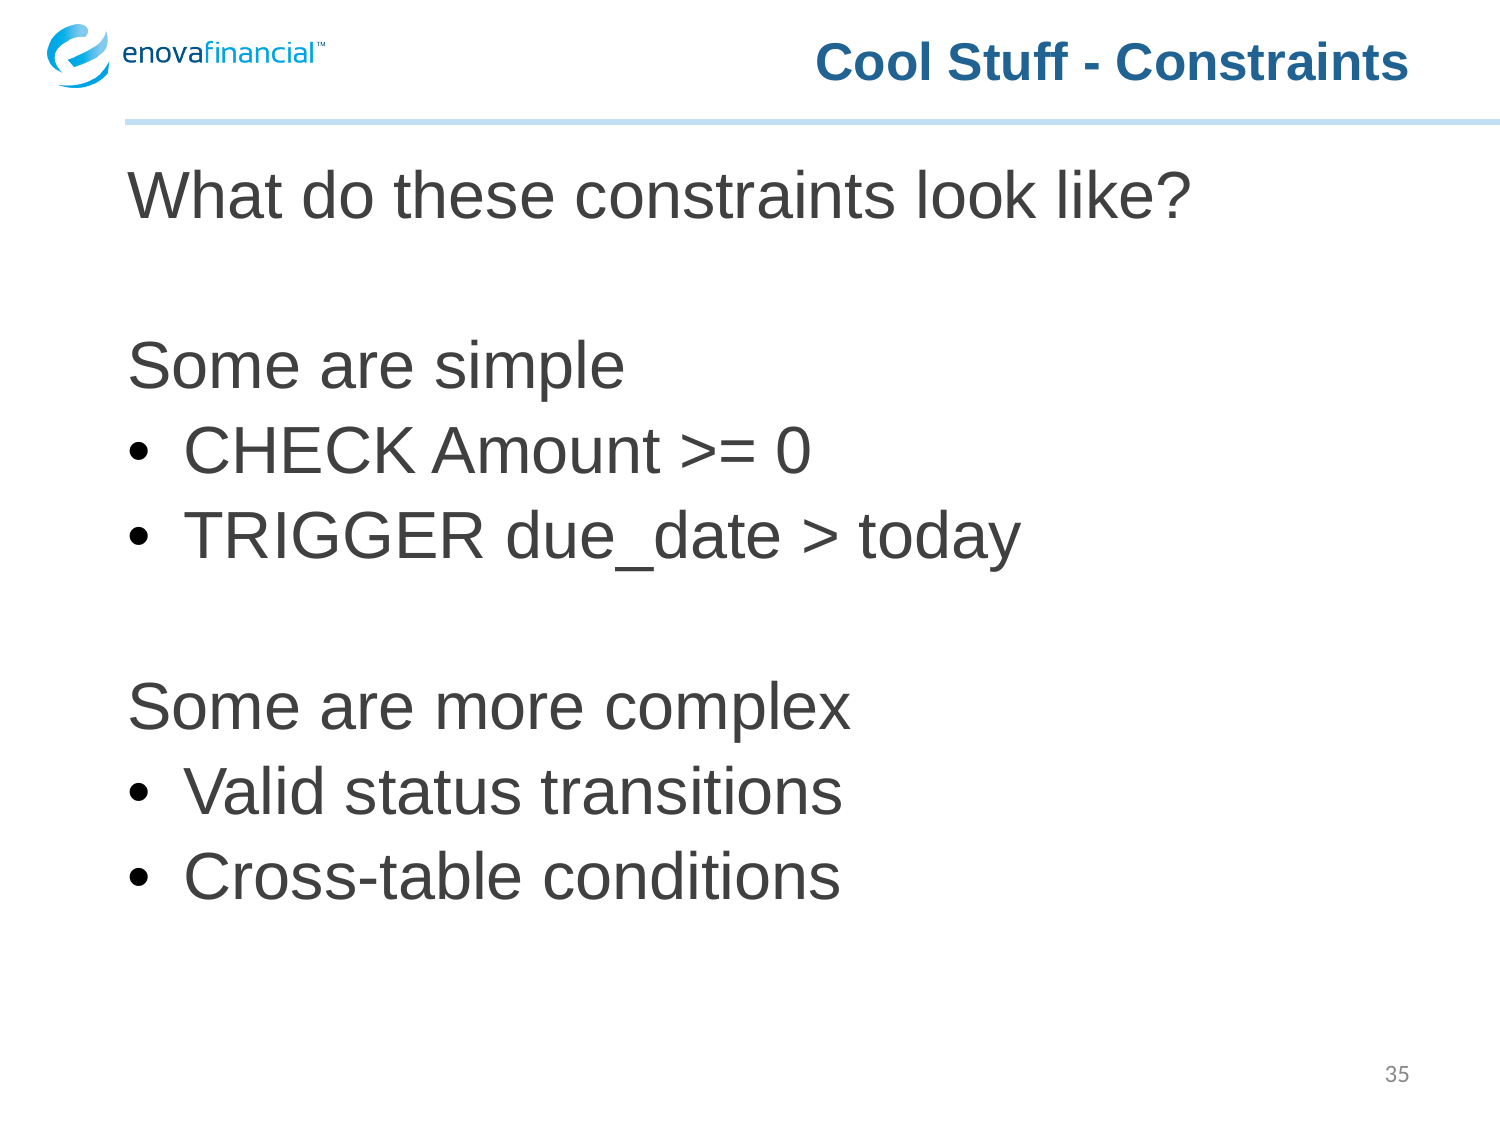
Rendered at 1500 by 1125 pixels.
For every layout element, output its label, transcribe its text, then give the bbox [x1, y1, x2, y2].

picture [125, 119, 1500, 125]
list Cool Stuff - Constraints [337, 24, 1426, 100]
text_box 30 [1074, 1042, 1426, 1103]
list What do these constraints look like? Some are simple CHECK Amount >= 0 TRIGGER due_date > today Some are more complex Valid status transitions Cross-table conditions [112, 149, 1425, 1051]
picture [47, 24, 325, 88]
